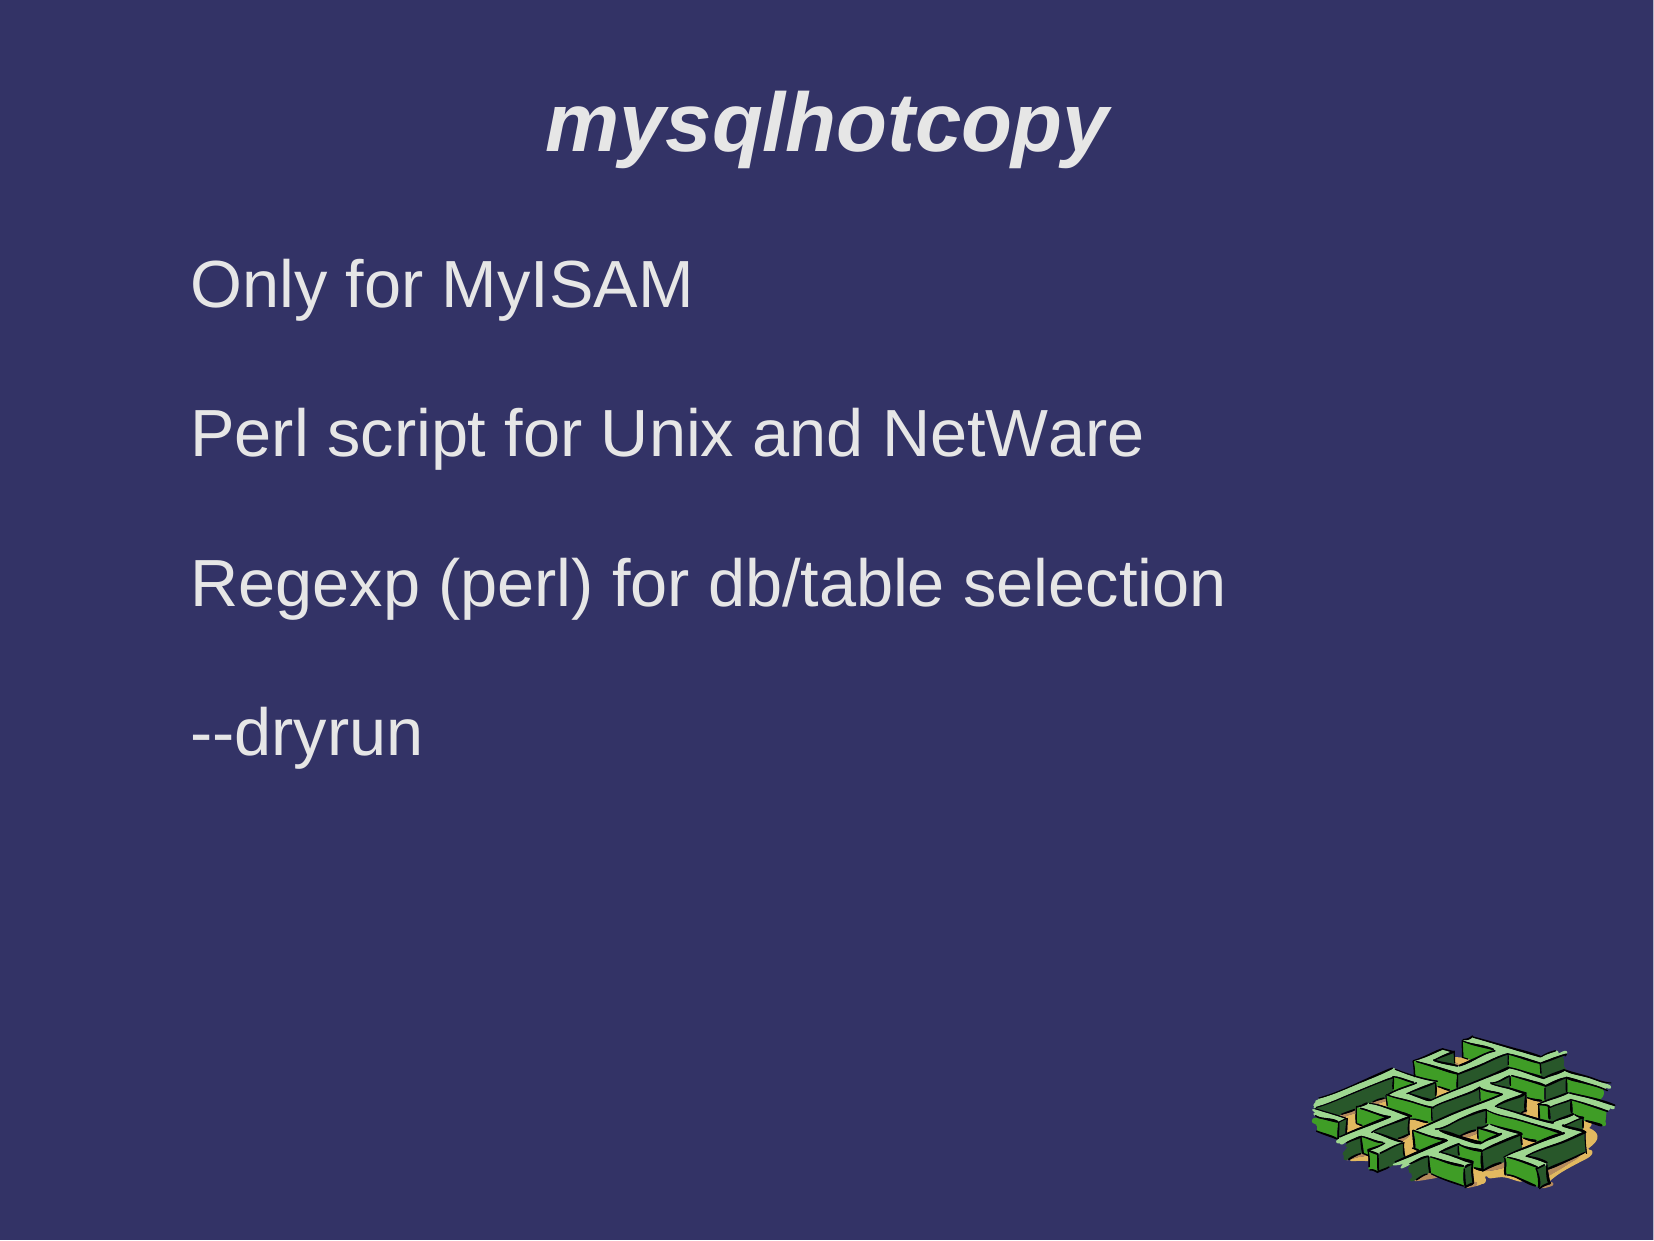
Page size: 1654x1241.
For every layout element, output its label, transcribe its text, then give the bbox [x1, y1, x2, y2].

list Only for MyISAM Perl script for Unix and NetWare Regexp (perl) for db/table selection --dryrun [178, 246, 1570, 1029]
title mysqlhotcopy [121, 19, 1534, 227]
